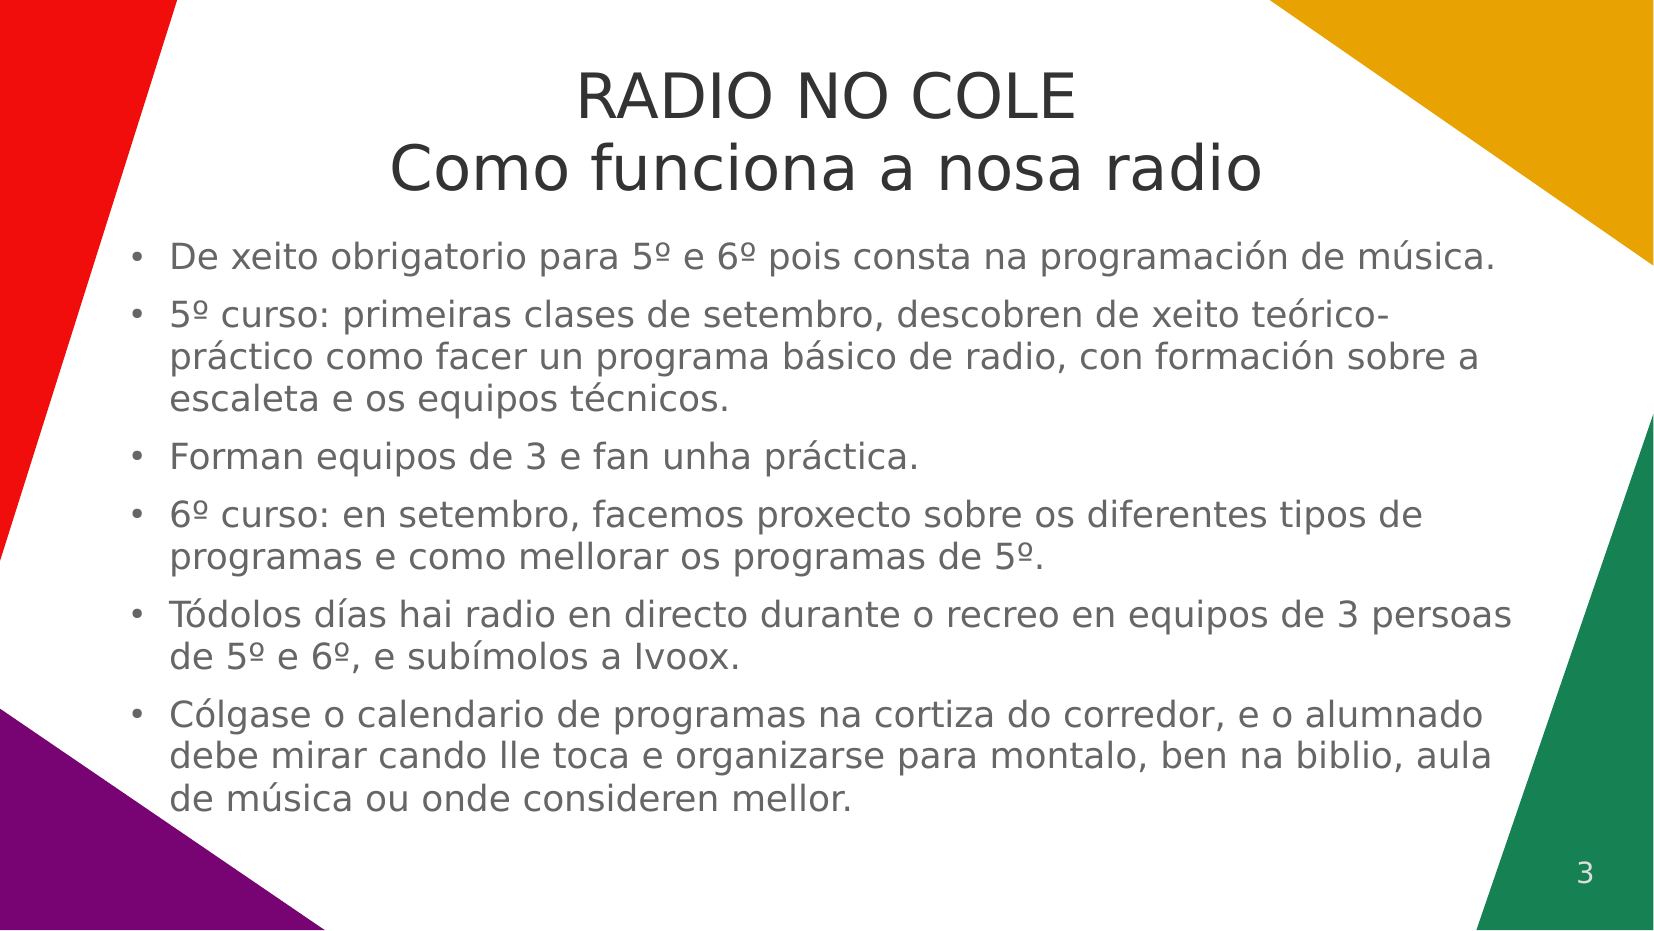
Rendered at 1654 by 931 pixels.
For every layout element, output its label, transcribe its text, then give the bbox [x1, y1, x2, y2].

title RADIO NO COLE Como funciona a nosa radio [118, 59, 1536, 207]
list De xeito obrigatorio para 5º e 6º pois consta na programación de música. 5º curso: primeiras clases de setembro, descobren de xeito teórico-práctico como facer un programa básico de radio, con formación sobre a escaleta e os equipos técnicos. Forman equipos de 3 e fan unha práctica. 6º curso: en setembro, facemos proxecto sobre os diferentes tipos de programas e como mellorar os programas de 5º. Tódolos días hai radio en directo durante o recreo en equipos de 3 persoas de 5º e 6º, e subímolos a Ivoox. Cólgase o calendario de programas na cortiza do corredor, e o alumnado debe mirar cando lle toca e organizarse para montalo, ben na biblio, aula de música ou onde consideren mellor. [118, 236, 1536, 827]
